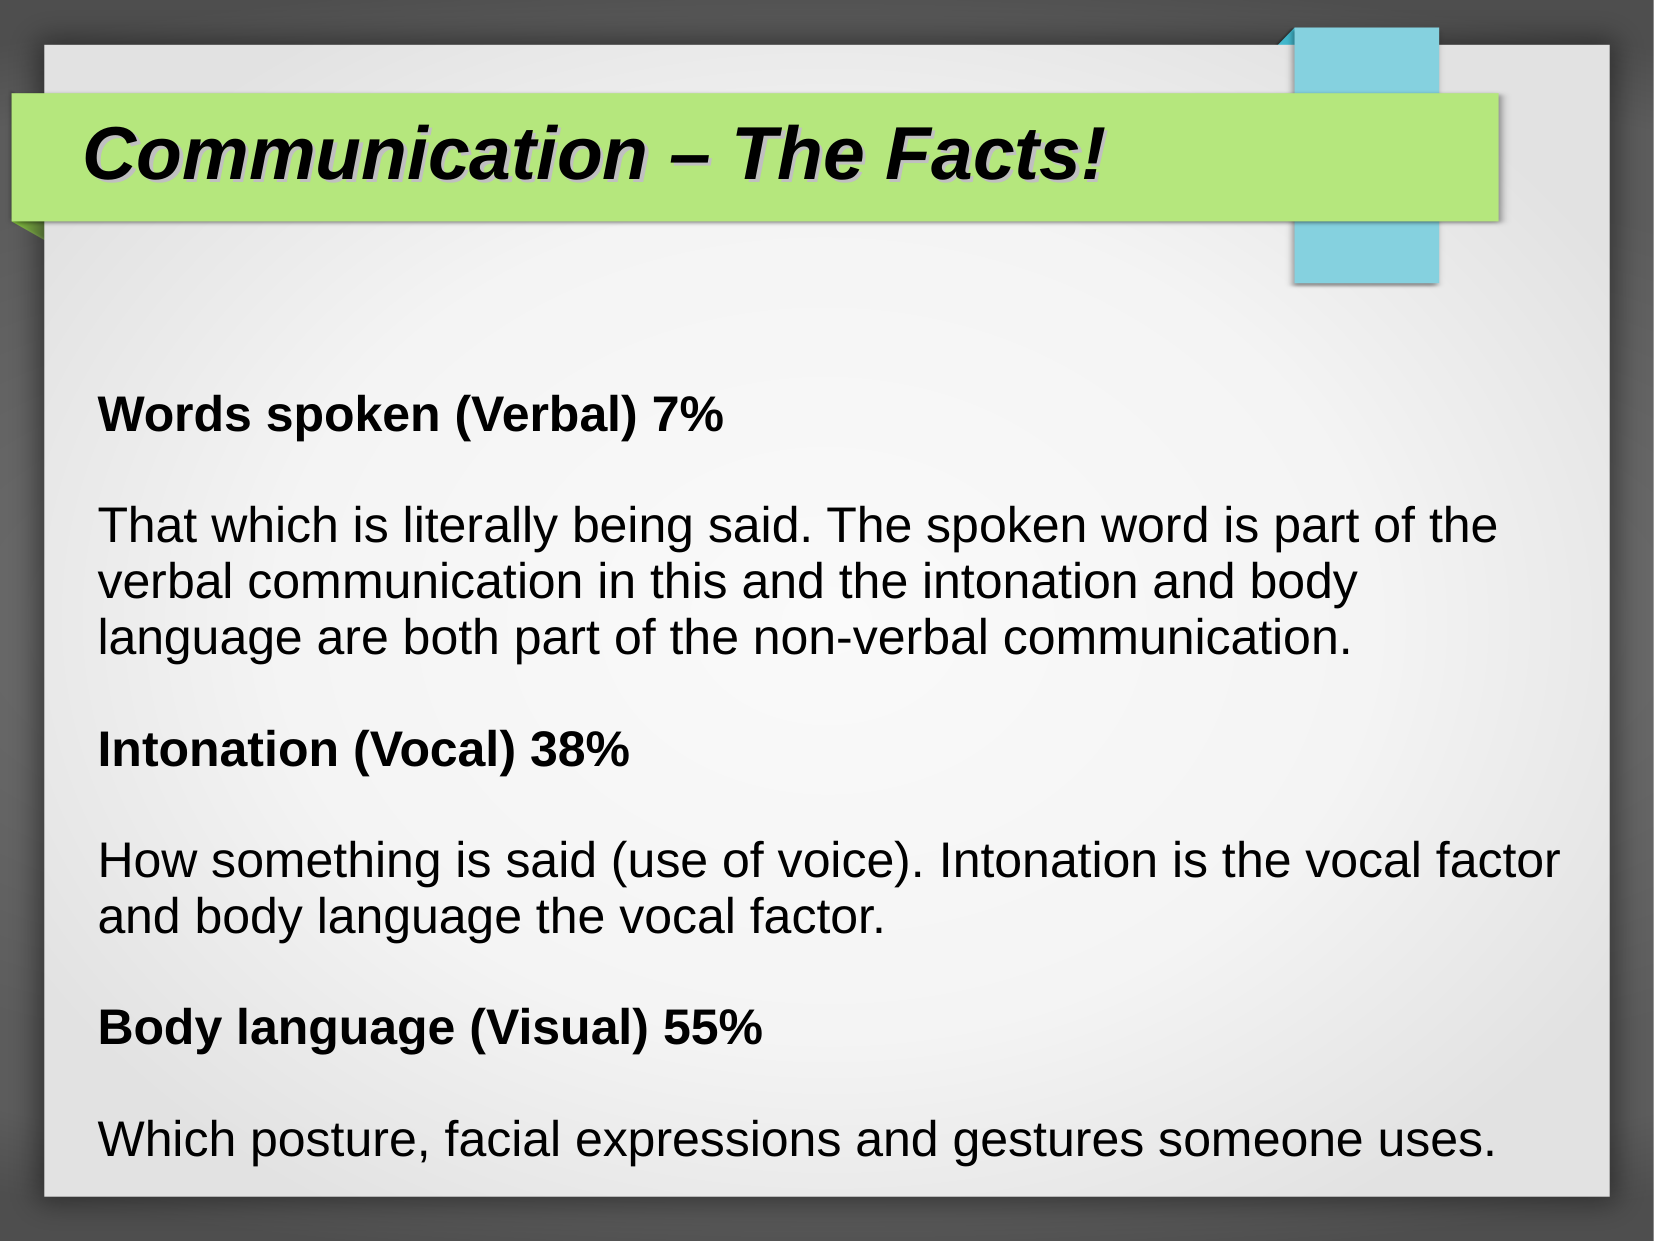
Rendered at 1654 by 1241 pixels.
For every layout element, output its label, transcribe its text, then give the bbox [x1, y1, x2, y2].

text_box Words spoken (Verbal) 7% That which is literally being said. The spoken word is part of the verbal communication in this and the intonation and body language are both part of the non-verbal communication. Intonation (Vocal) 38% How something is said (use of voice). Intonation is the vocal factor and body language the vocal factor. Body language (Visual) 55% Which posture, facial expressions and gestures someone uses. [82, 378, 1583, 1178]
title Communication – The Facts! [82, 94, 1264, 213]
picture [0, 0, 1654, 1241]
